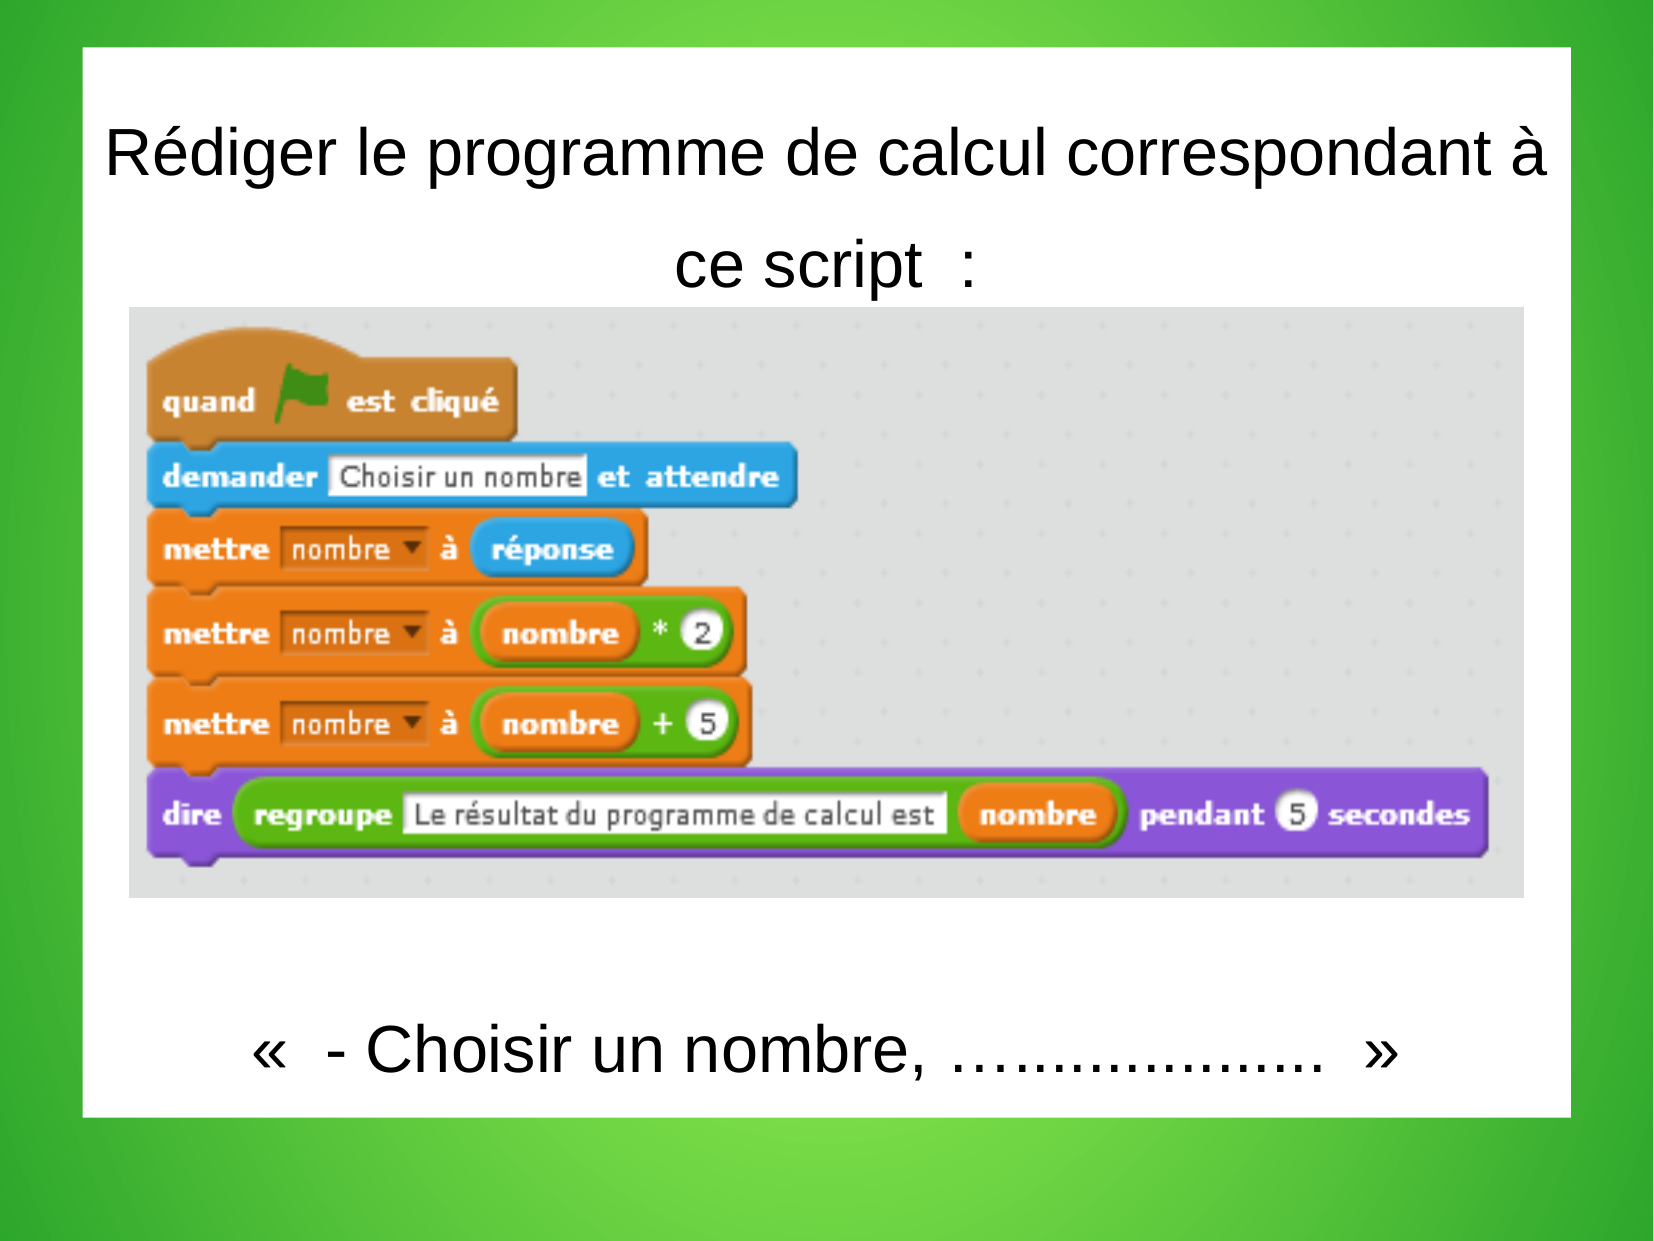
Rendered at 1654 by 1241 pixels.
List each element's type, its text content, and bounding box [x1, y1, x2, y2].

picture [0, 0, 1654, 1241]
subtitle Rédiger le programme de calcul correspondant à ce script : « - Choisir un nombre, …................. » [82, 47, 1571, 1118]
